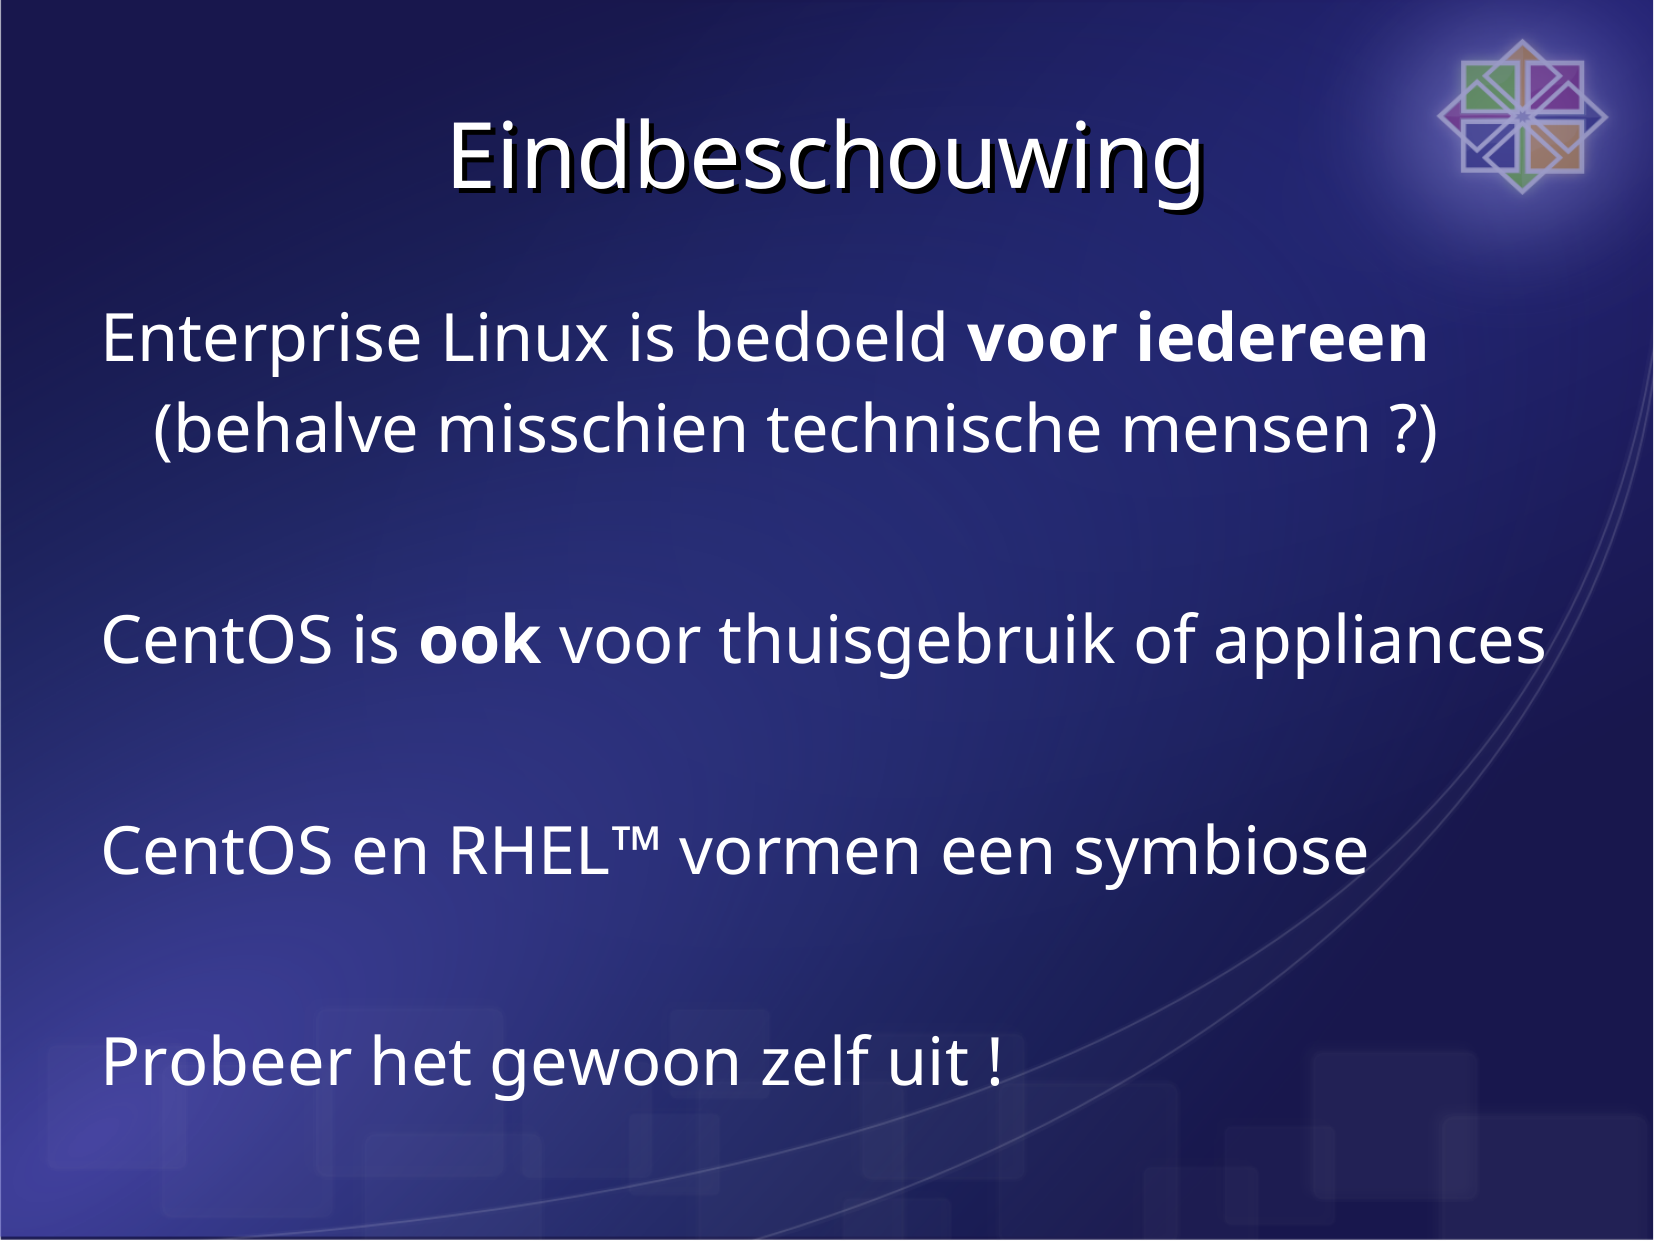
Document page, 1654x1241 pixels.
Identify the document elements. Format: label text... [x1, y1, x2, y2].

title Eindbeschouwing [82, 56, 1571, 250]
picture [0, 0, 1654, 1241]
list Enterprise Linux is bedoeld voor iedereen (behalve misschien technische mensen ?) CentOS is ook voor thuisgebruik of appliances CentOS en RHEL™ vormen een symbiose Probeer het gewoon zelf uit ! [82, 290, 1571, 1095]
